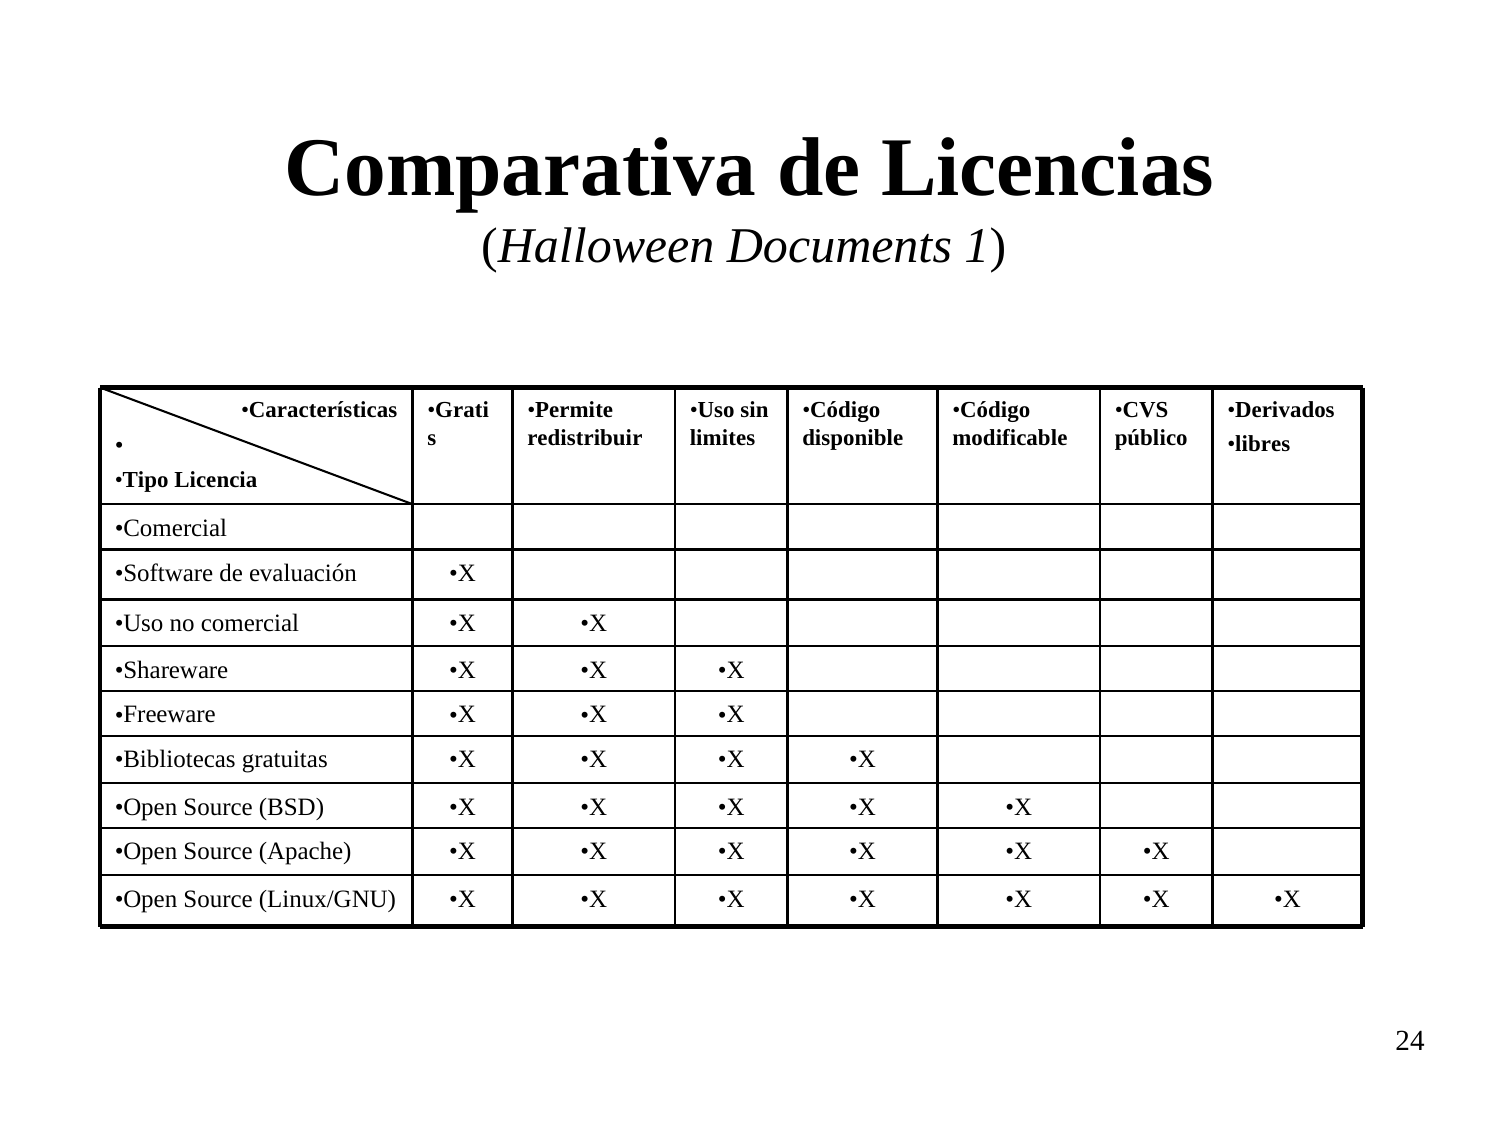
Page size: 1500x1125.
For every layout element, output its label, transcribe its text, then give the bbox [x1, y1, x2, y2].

list X [939, 784, 1099, 827]
list X [789, 829, 936, 874]
list X [939, 829, 1099, 874]
list X [939, 876, 1099, 924]
list X [414, 692, 511, 735]
list Open Source (BSD) [102, 784, 411, 827]
list X [414, 784, 511, 827]
list X [514, 737, 674, 782]
list Software de evaluación [102, 551, 411, 598]
list X [789, 876, 936, 924]
list X [514, 876, 674, 924]
list Permite redistribuir [514, 390, 674, 503]
list X [414, 647, 511, 690]
list X [676, 876, 786, 924]
list X [414, 737, 511, 782]
list Características Tipo Licencia [102, 390, 403, 503]
list X [1101, 876, 1211, 924]
list X [514, 601, 674, 645]
list Gratis [414, 390, 511, 503]
list X [676, 737, 786, 782]
list X [414, 829, 511, 874]
list Uso no comercial [102, 601, 411, 645]
list Open Source (Linux/GNU) [102, 876, 411, 924]
list Derivados libres [1214, 390, 1360, 503]
list X [514, 829, 674, 874]
list X [414, 601, 511, 645]
title Comparativa de Licencias (Halloween Documents 1) [112, 99, 1388, 288]
list X [414, 876, 511, 924]
list X [676, 829, 786, 874]
list Comercial [102, 506, 411, 548]
list Código disponible [789, 390, 936, 503]
list Bibliotecas gratuitas [102, 737, 411, 782]
list Open Source (Apache) [102, 829, 411, 874]
list X [1101, 829, 1211, 874]
list X [676, 692, 786, 735]
list X [676, 647, 786, 690]
list X [676, 784, 786, 827]
list Shareware [102, 647, 411, 690]
list Freeware [102, 692, 411, 735]
list X [1214, 876, 1360, 924]
list X [789, 784, 936, 827]
list X [514, 784, 674, 827]
list Características Tipo Licencia [113, 390, 411, 502]
list Uso sin limites [676, 390, 786, 503]
list X [414, 551, 511, 598]
list X [514, 647, 674, 690]
list Código modificable [939, 390, 1099, 503]
list X [514, 692, 674, 735]
list CVS público [1101, 390, 1211, 503]
list X [789, 737, 936, 782]
